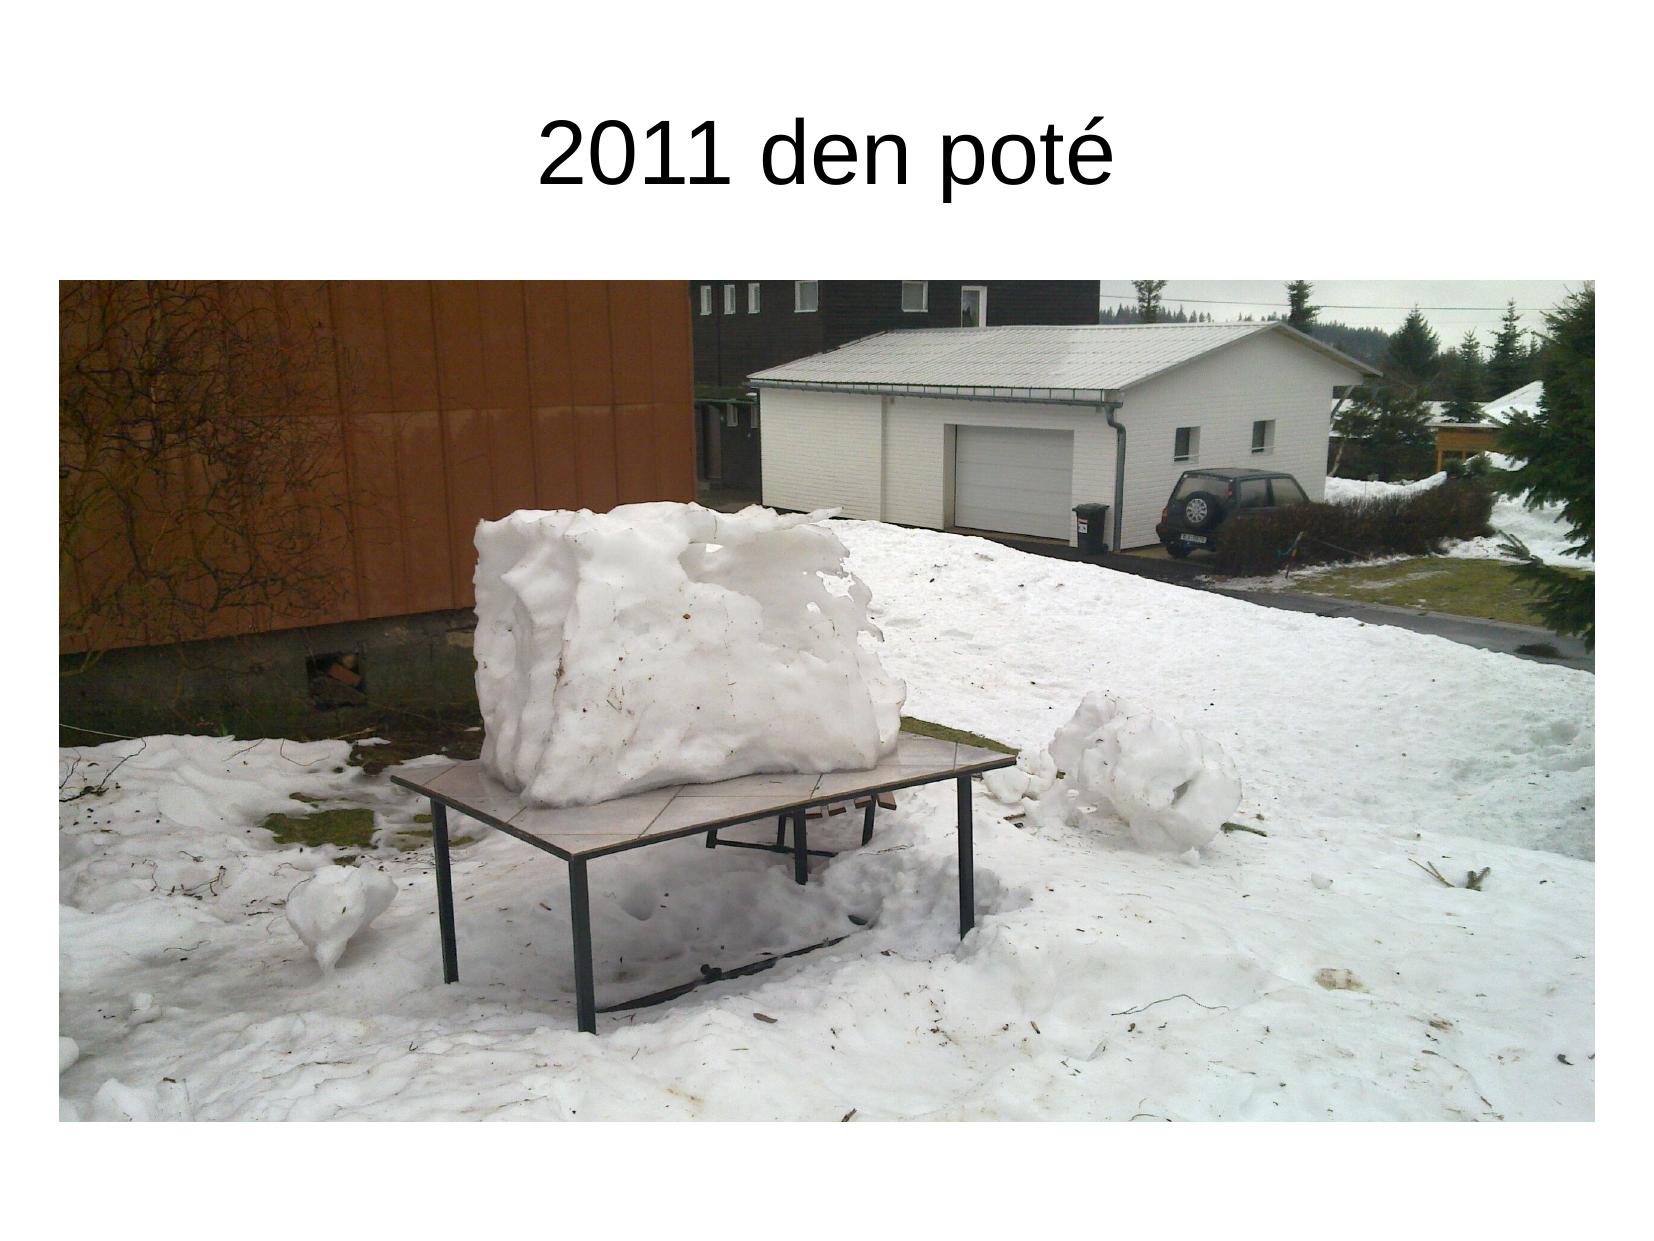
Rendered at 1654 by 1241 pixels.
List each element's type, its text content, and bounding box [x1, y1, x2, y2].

picture [59, 280, 1595, 1123]
title 2011 den poté [82, 56, 1571, 250]
